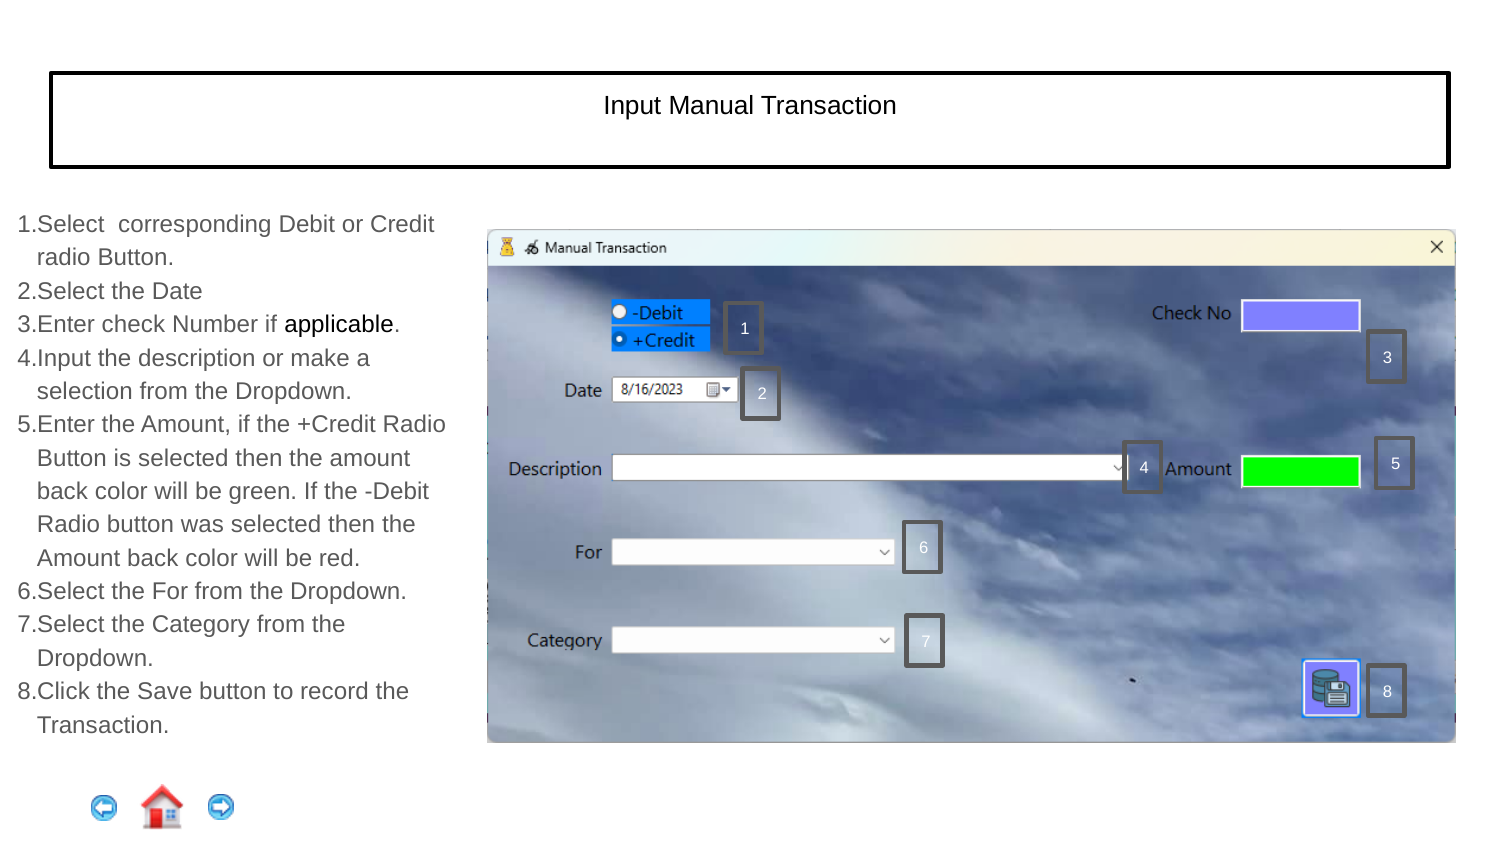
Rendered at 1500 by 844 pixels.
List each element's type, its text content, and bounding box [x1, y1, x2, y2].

picture [137, 783, 188, 834]
picture [91, 795, 117, 821]
text_box 5 [1375, 437, 1413, 488]
text_box 8 [1368, 665, 1405, 716]
text_box 3 [1368, 331, 1405, 382]
list Select corresponding Debit or Credit radio Button. Select the Date Enter check Number if applicable. Input the description or make a selection from the Dropdown. Enter the Amount, if the +Credit Radio Button is selected then the amount back color will be green. If the -Debit Radio button was selected then the Amount back color will be red. Select the For from the Dropdown. Select the Category from the Dropdown. Click the Save button to record the Transaction. [0, 189, 464, 784]
picture [208, 794, 234, 820]
picture [487, 229, 1456, 743]
text_box 2 [742, 368, 779, 419]
title Input Manual Transaction [51, 72, 1449, 167]
text_box 4 [1124, 442, 1161, 493]
text_box 7 [906, 615, 943, 666]
text_box 1 [725, 303, 762, 354]
text_box 6 [904, 521, 941, 572]
